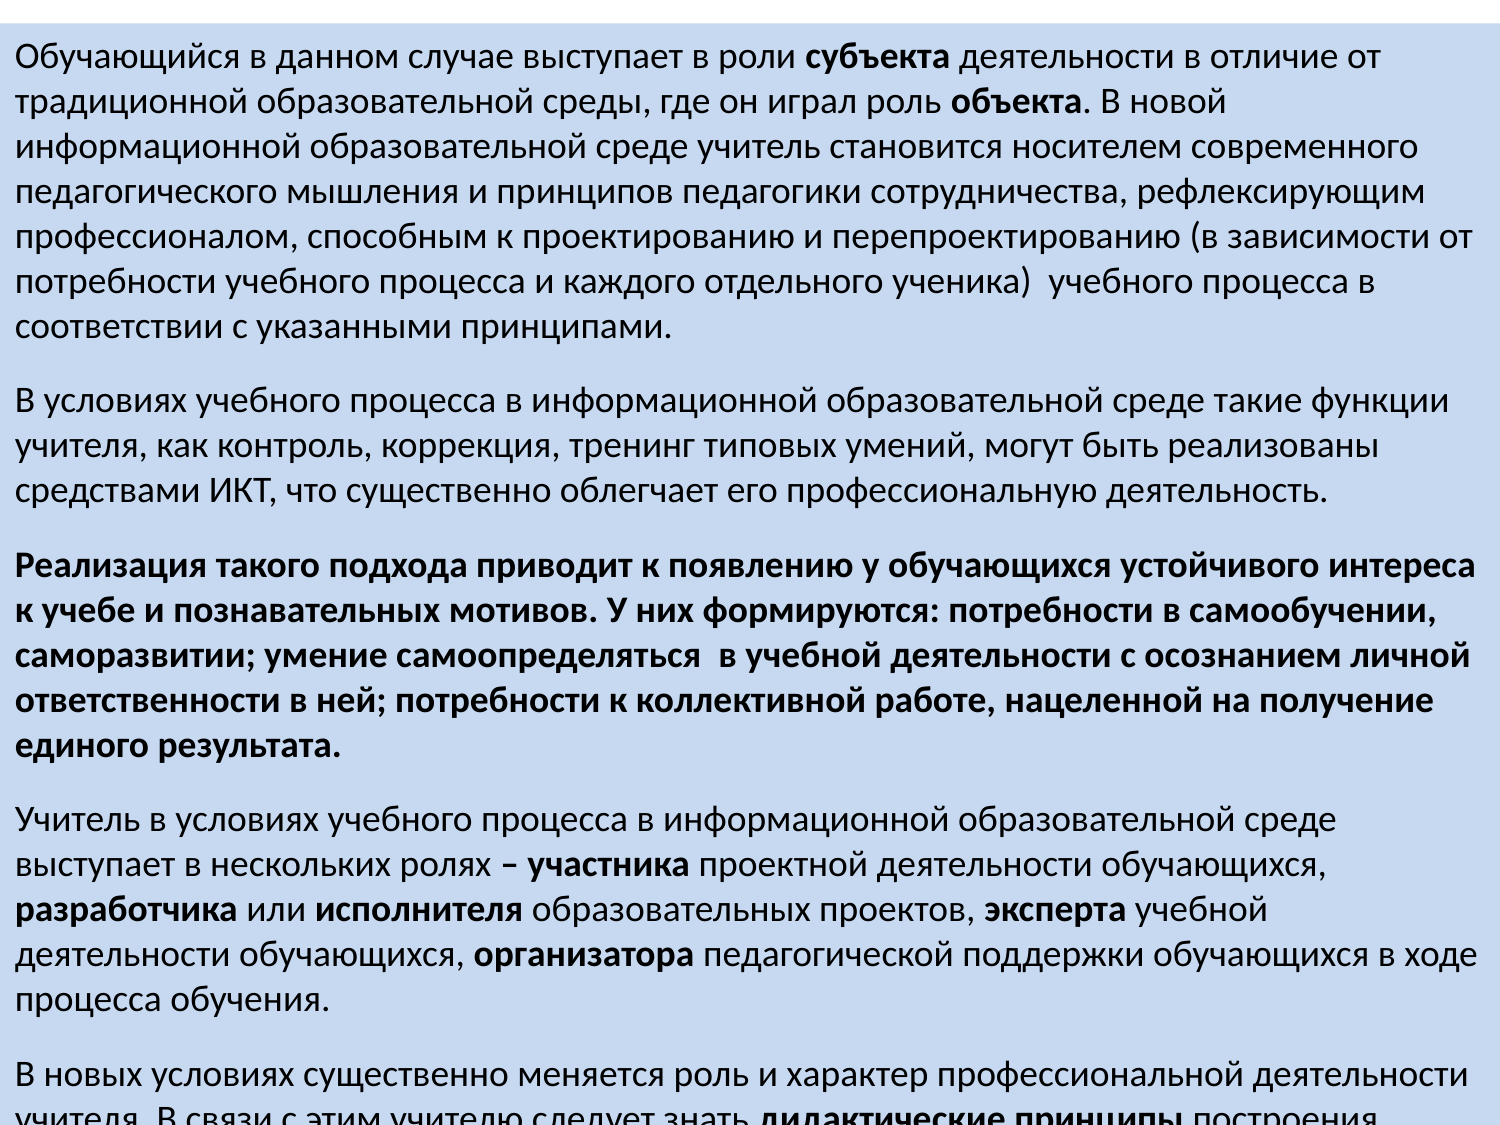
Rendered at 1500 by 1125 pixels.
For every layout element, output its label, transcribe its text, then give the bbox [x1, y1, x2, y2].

list Обучающийся в данном случае выступает в роли субъекта деятельности в отличие от традиционной образовательной среды, где он играл роль объекта. В новой информационной образовательной среде учитель становится носителем современного педагогического мышления и принципов педагогики сотрудничества, рефлексирующим профессионалом, способным к проектированию и перепроектированию (в зависимости от потребности учебного процесса и каждого отдельного ученика) учебного процесса в соответствии с указанными принципами. В условиях учебного процесса в информационной образовательной среде такие функции учителя, как контроль, коррекция, тренинг типовых умений, могут быть реализованы средствами ИКТ, что существенно облегчает его профессиональную деятельность. Реализация такого подхода приводит к появлению у обучающихся устойчивого интереса к учебе и познавательных мотивов. У них формируются: потребности в самообучении, саморазвитии; умение самоопределяться в учебной деятельности с осознанием личной ответственности в ней; потребности к коллективной работе, нацеленной на получение единого результата. Учитель в условиях учебного процесса в информационной образовательной среде выступает в нескольких ролях – участника проектной деятельности обучающихся, разработчика или исполнителя образовательных проектов, эксперта учебной деятельности обучающихся, организатора педагогической поддержки обучающихся в ходе процесса обучения. В новых условиях существенно меняется роль и характер профессиональной деятельности учителя. В связи с этим учителю следует знать дидактические принципы построения такого урока. [0, 23, 1500, 1125]
